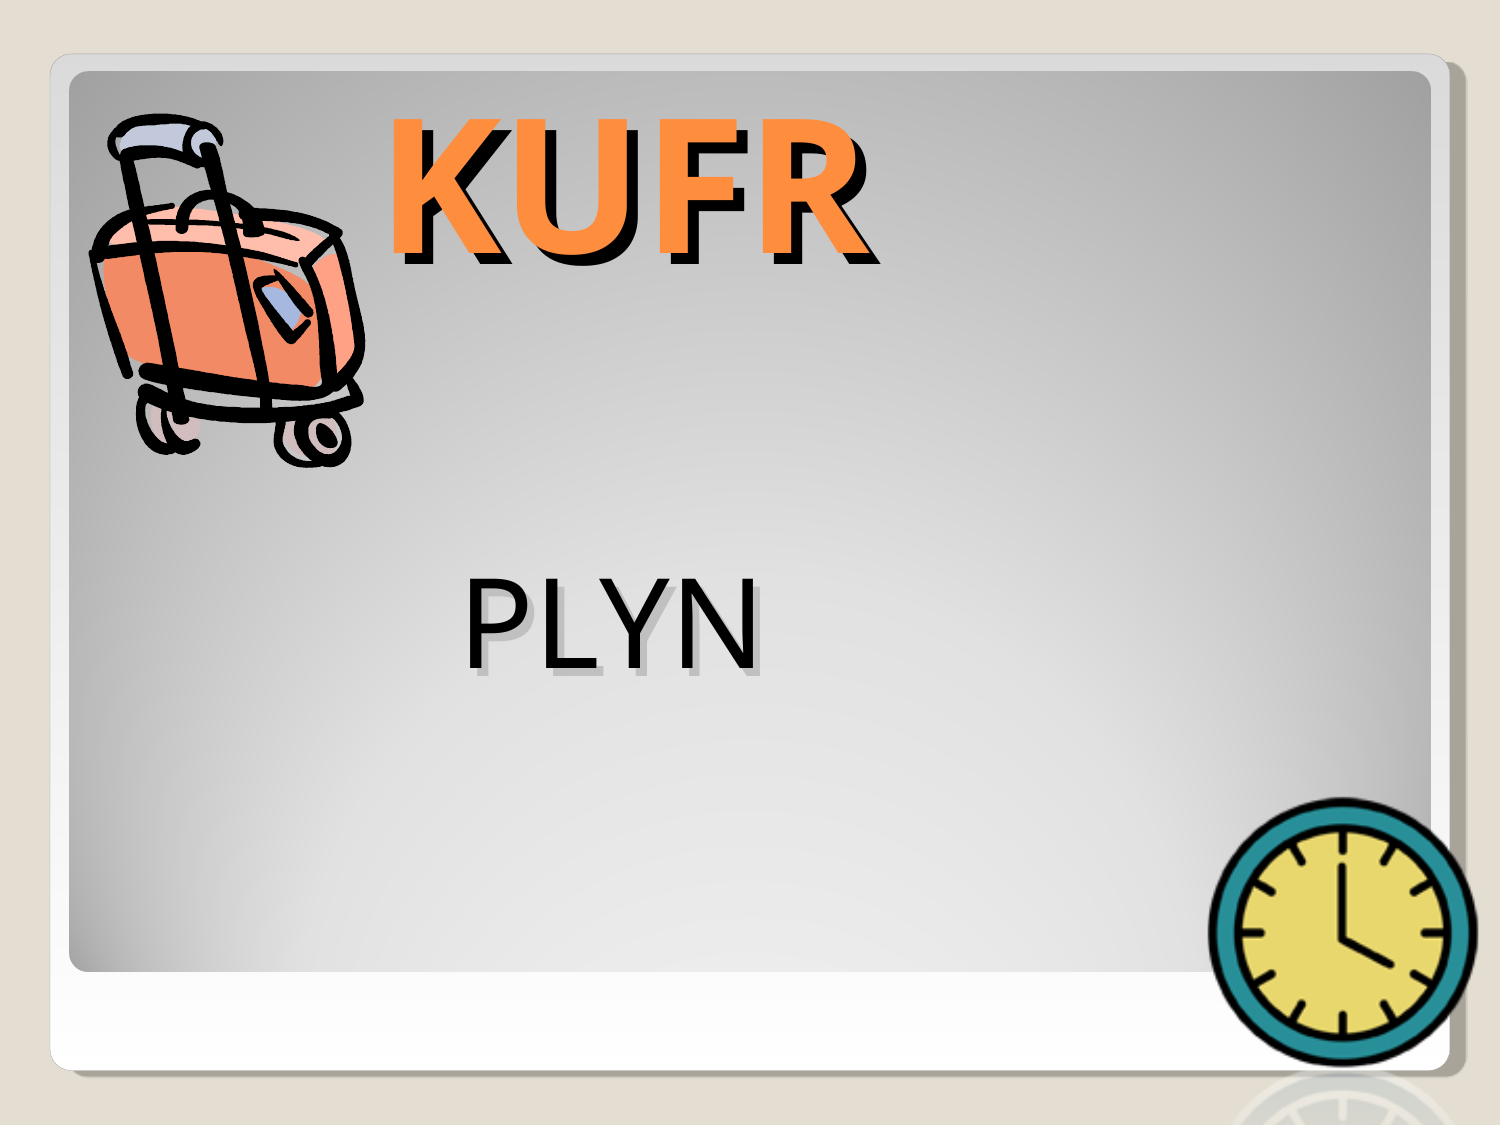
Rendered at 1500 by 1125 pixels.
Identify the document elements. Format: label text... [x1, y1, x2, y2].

text_box KUFR [362, 54, 1379, 362]
picture [69, 71, 1500, 1125]
text_box PLYN [107, 536, 1117, 780]
